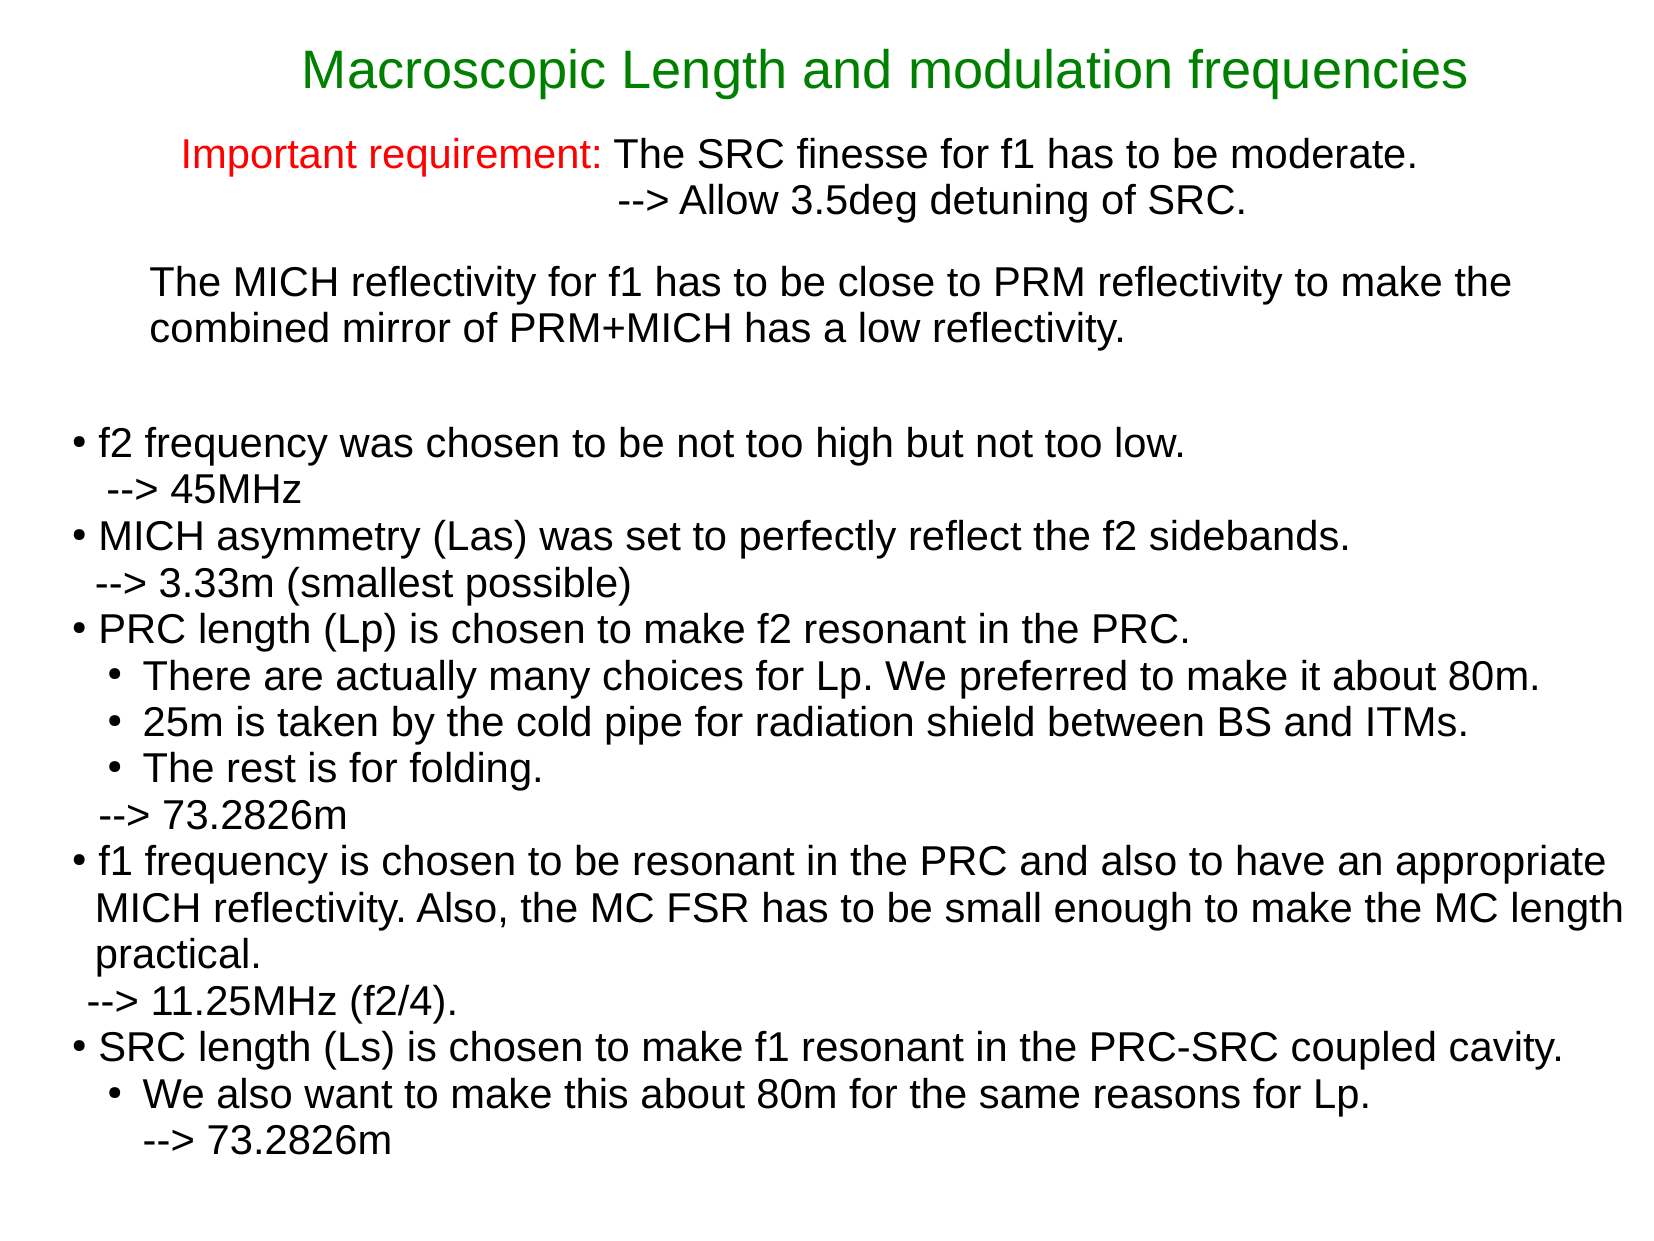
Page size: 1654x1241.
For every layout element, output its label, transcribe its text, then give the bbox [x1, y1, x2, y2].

text_box The MICH reflectivity for f1 has to be close to PRM reflectivity to make the combined mirror of PRM+MICH has a low reflectivity. [134, 250, 1529, 359]
text_box f2 frequency was chosen to be not too high but not too low. --> 45MHz MICH asymmetry (Las) was set to perfectly reflect the f2 sidebands. --> 3.33m (smallest possible) PRC length (Lp) is chosen to make f2 resonant in the PRC. There are actually many choices for Lp. We preferred to make it about 80m. 25m is taken by the cold pipe for radiation shield between BS and ITMs. The rest is for folding. --> 73.2826m f1 frequency is chosen to be resonant in the PRC and also to have an appropriate MICH reflectivity. Also, the MC FSR has to be small enough to make the MC length practical. --> 11.25MHz (f2/4). SRC length (Ls) is chosen to make f1 resonant in the PRC-SRC coupled cavity. We also want to make this about 80m for the same reasons for Lp. --> 73.2826m [57, 412, 1640, 1171]
text_box Macroscopic Length and modulation frequencies [287, 32, 1486, 108]
text_box Important requirement: The SRC finesse for f1 has to be moderate. --> Allow 3.5deg detuning of SRC. [165, 123, 1434, 231]
